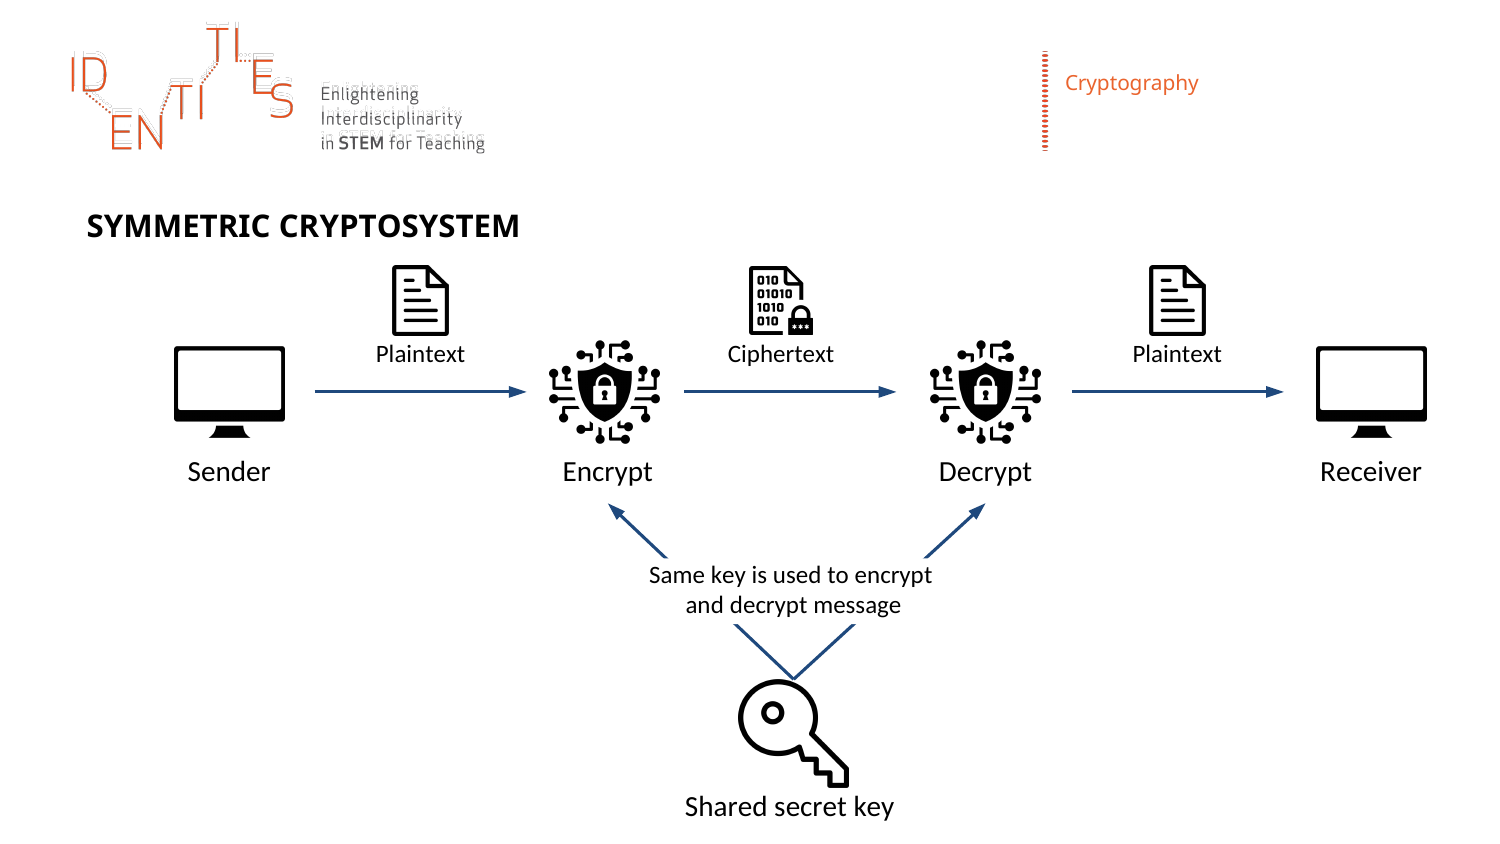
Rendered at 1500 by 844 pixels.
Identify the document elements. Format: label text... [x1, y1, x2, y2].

picture [392, 266, 449, 336]
text_box SYMMETRIC CRYPTOSYSTEM [71, 191, 845, 260]
picture [1149, 266, 1206, 336]
picture [738, 679, 849, 771]
picture [1316, 346, 1427, 437]
text_box Plaintext [1101, 322, 1254, 383]
text_box Cryptography [1050, 61, 1472, 168]
picture [549, 340, 660, 437]
text_box Sender [153, 437, 306, 504]
picture [930, 340, 1041, 437]
picture [174, 346, 285, 437]
text_box Ciphertext [705, 322, 858, 383]
text_box Same key is used to encrypt and decrypt message [633, 558, 954, 625]
picture [1042, 51, 1051, 151]
text_box Encrypt [531, 437, 684, 504]
picture [749, 266, 813, 335]
text_box Receiver [1295, 437, 1448, 504]
text_box Shared secret key [667, 771, 913, 838]
text_box Plaintext [344, 322, 497, 383]
picture [71, 18, 485, 157]
text_box Decrypt [909, 437, 1062, 504]
